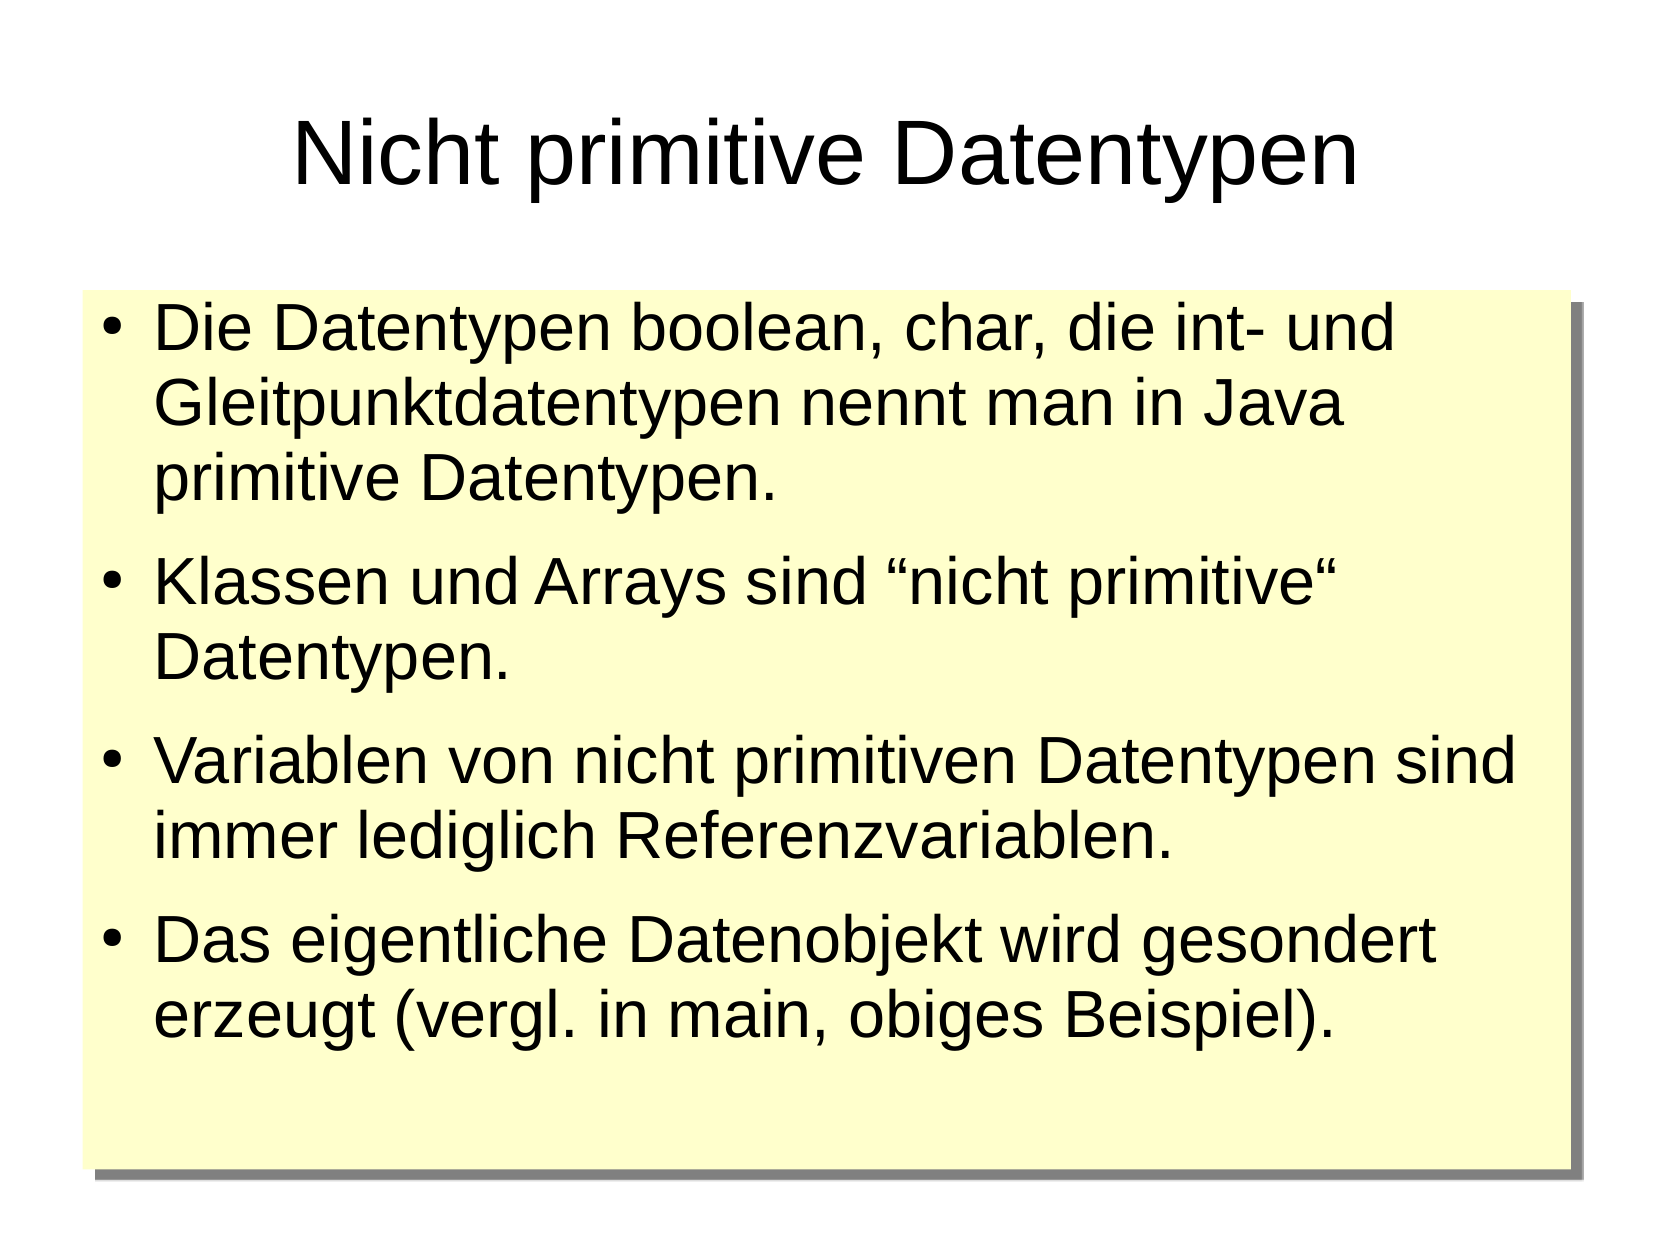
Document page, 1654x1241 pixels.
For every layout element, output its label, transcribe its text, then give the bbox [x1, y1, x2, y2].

title Nicht primitive Datentypen [82, 49, 1571, 257]
list Die Datentypen boolean, char, die int- und Gleitpunktdatentypen nennt man in Java primitive Datentypen. Klassen und Arrays sind “nicht primitive“ Datentypen. Variablen von nicht primitiven Datentypen sind immer lediglich Referenzvariablen. Das eigentliche Datenobjekt wird gesondert erzeugt (vergl. in main, obiges Beispiel). [82, 290, 1571, 1170]
